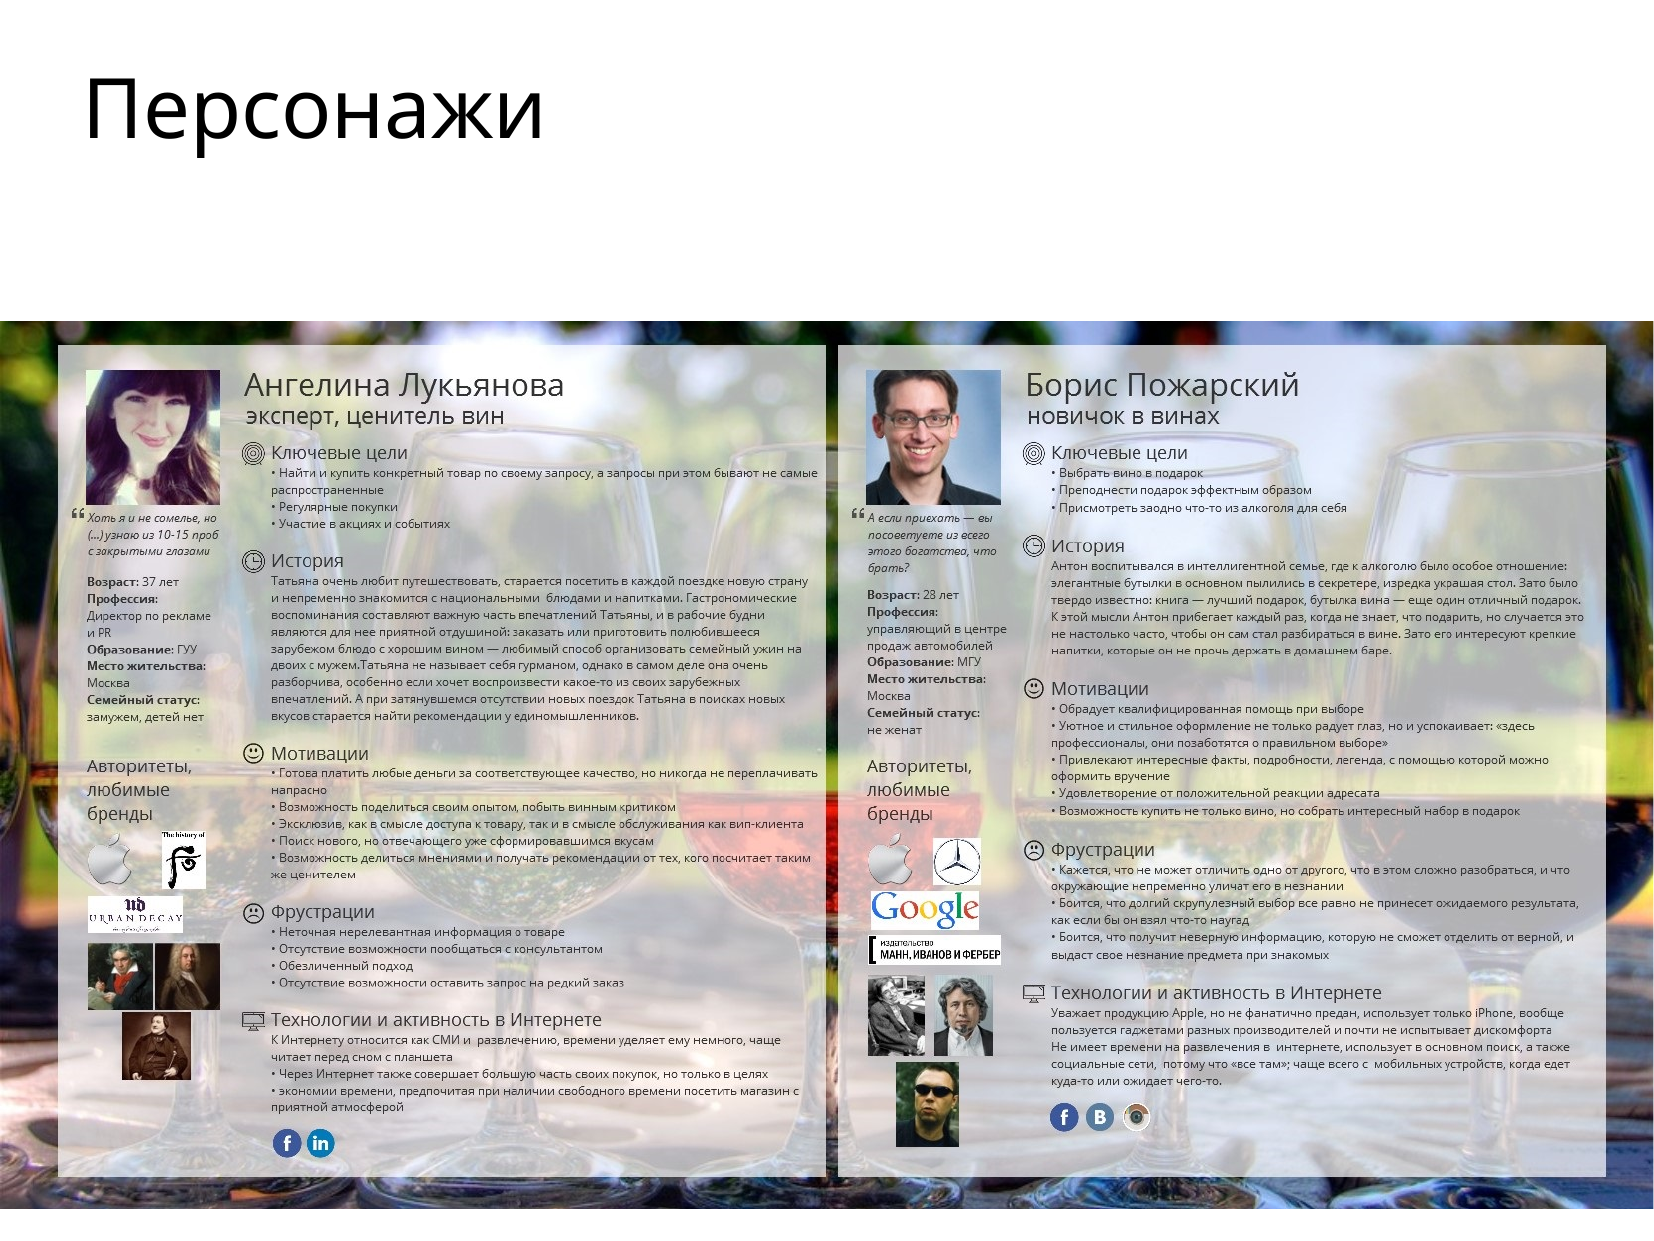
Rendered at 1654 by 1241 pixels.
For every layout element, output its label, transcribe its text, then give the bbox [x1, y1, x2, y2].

picture [0, 321, 1654, 1209]
title Персонажи [82, 49, 1571, 257]
